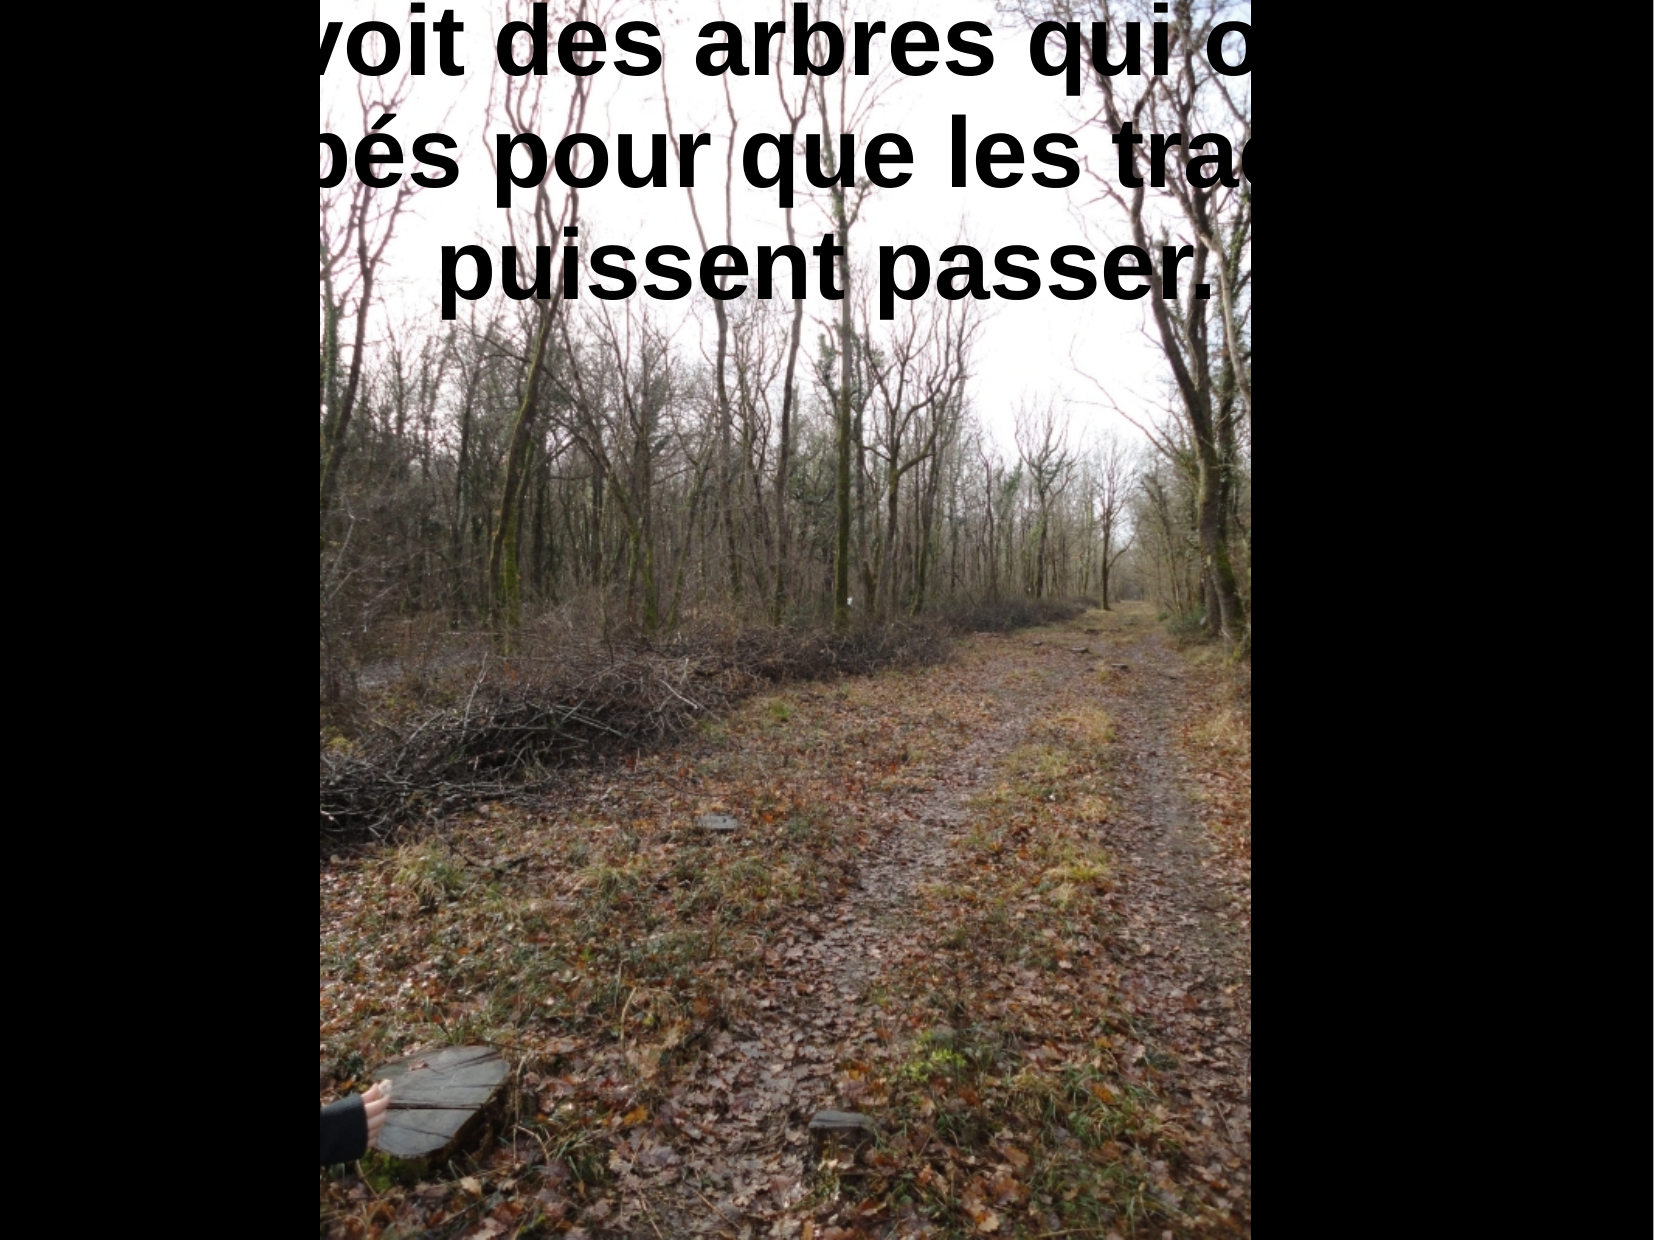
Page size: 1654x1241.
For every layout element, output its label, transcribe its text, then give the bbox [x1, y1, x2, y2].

title On voit des arbres qui ont été coupés pour que les tracteurs puissent passer. [82, 0, 1571, 321]
picture [320, 321, 1251, 1240]
